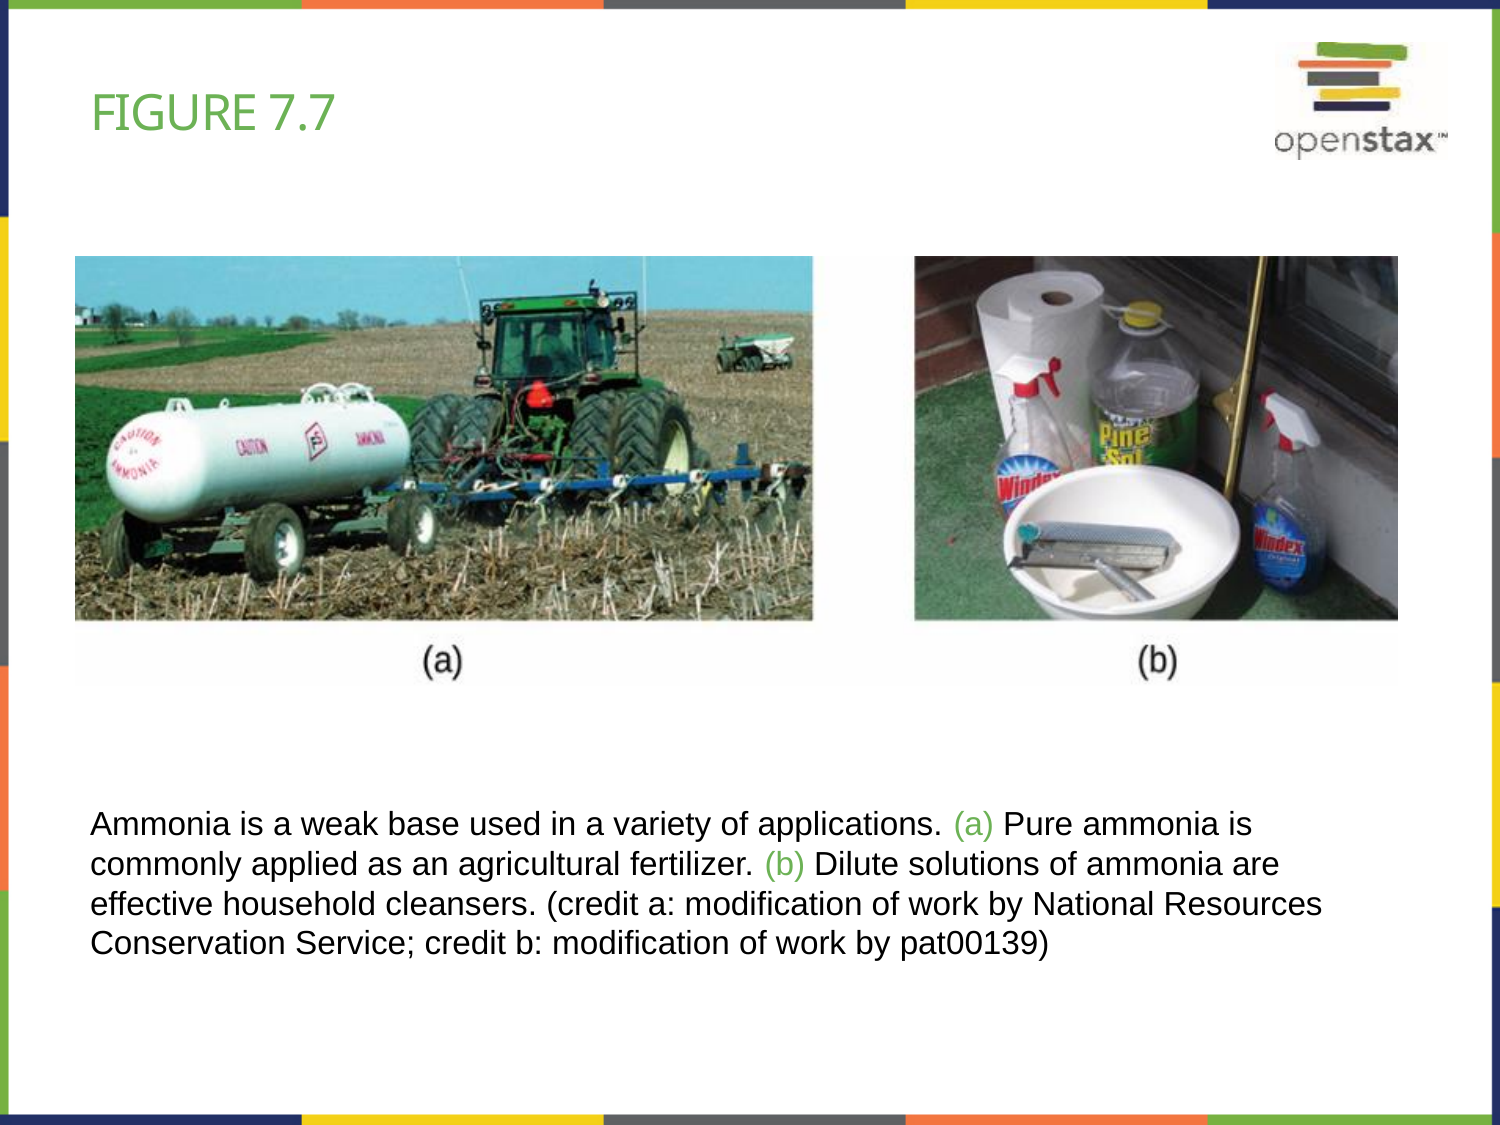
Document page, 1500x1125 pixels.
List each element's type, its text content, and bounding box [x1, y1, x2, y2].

list Ammonia is a weak base used in a variety of applications. (a) Pure ammonia is commonly applied as an agricultural fertilizer. (b) Dilute solutions of ammonia are effective household cleansers. (credit a: modification of work by National Resources Conservation Service; credit b: modification of work by pat00139) [75, 794, 1398, 986]
title Figure 7.7 [75, 39, 1398, 148]
picture [0, 0, 1500, 1125]
